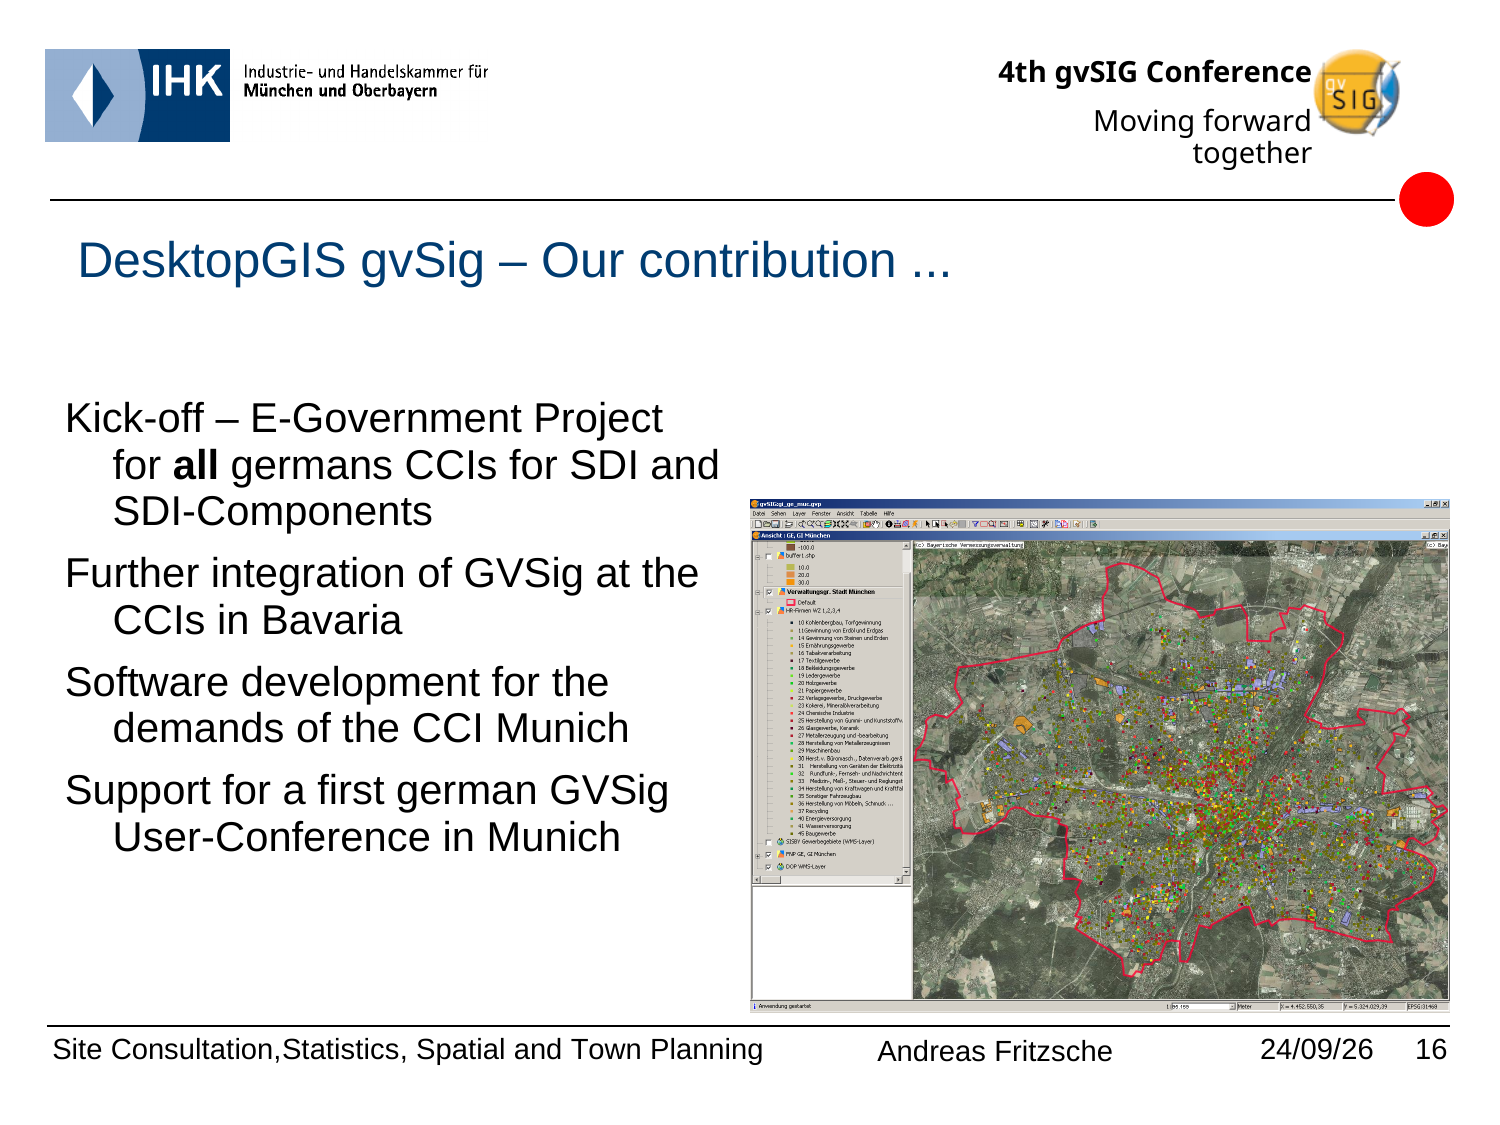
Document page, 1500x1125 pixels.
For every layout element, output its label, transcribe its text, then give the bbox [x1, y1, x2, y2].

title DesktopGIS gvSig – Our contribution ... [62, 224, 1426, 318]
picture [45, 49, 488, 142]
picture [1312, 49, 1401, 138]
picture [750, 499, 1450, 1013]
list Kick-off – E-Government Project for all germans CCIs for SDI and SDI-Components Further integration of GVSig at the CCIs in Bavaria Software development for the demands of the CCI Munich Support for a first german GVSig User-Conference in Munich [49, 387, 738, 976]
